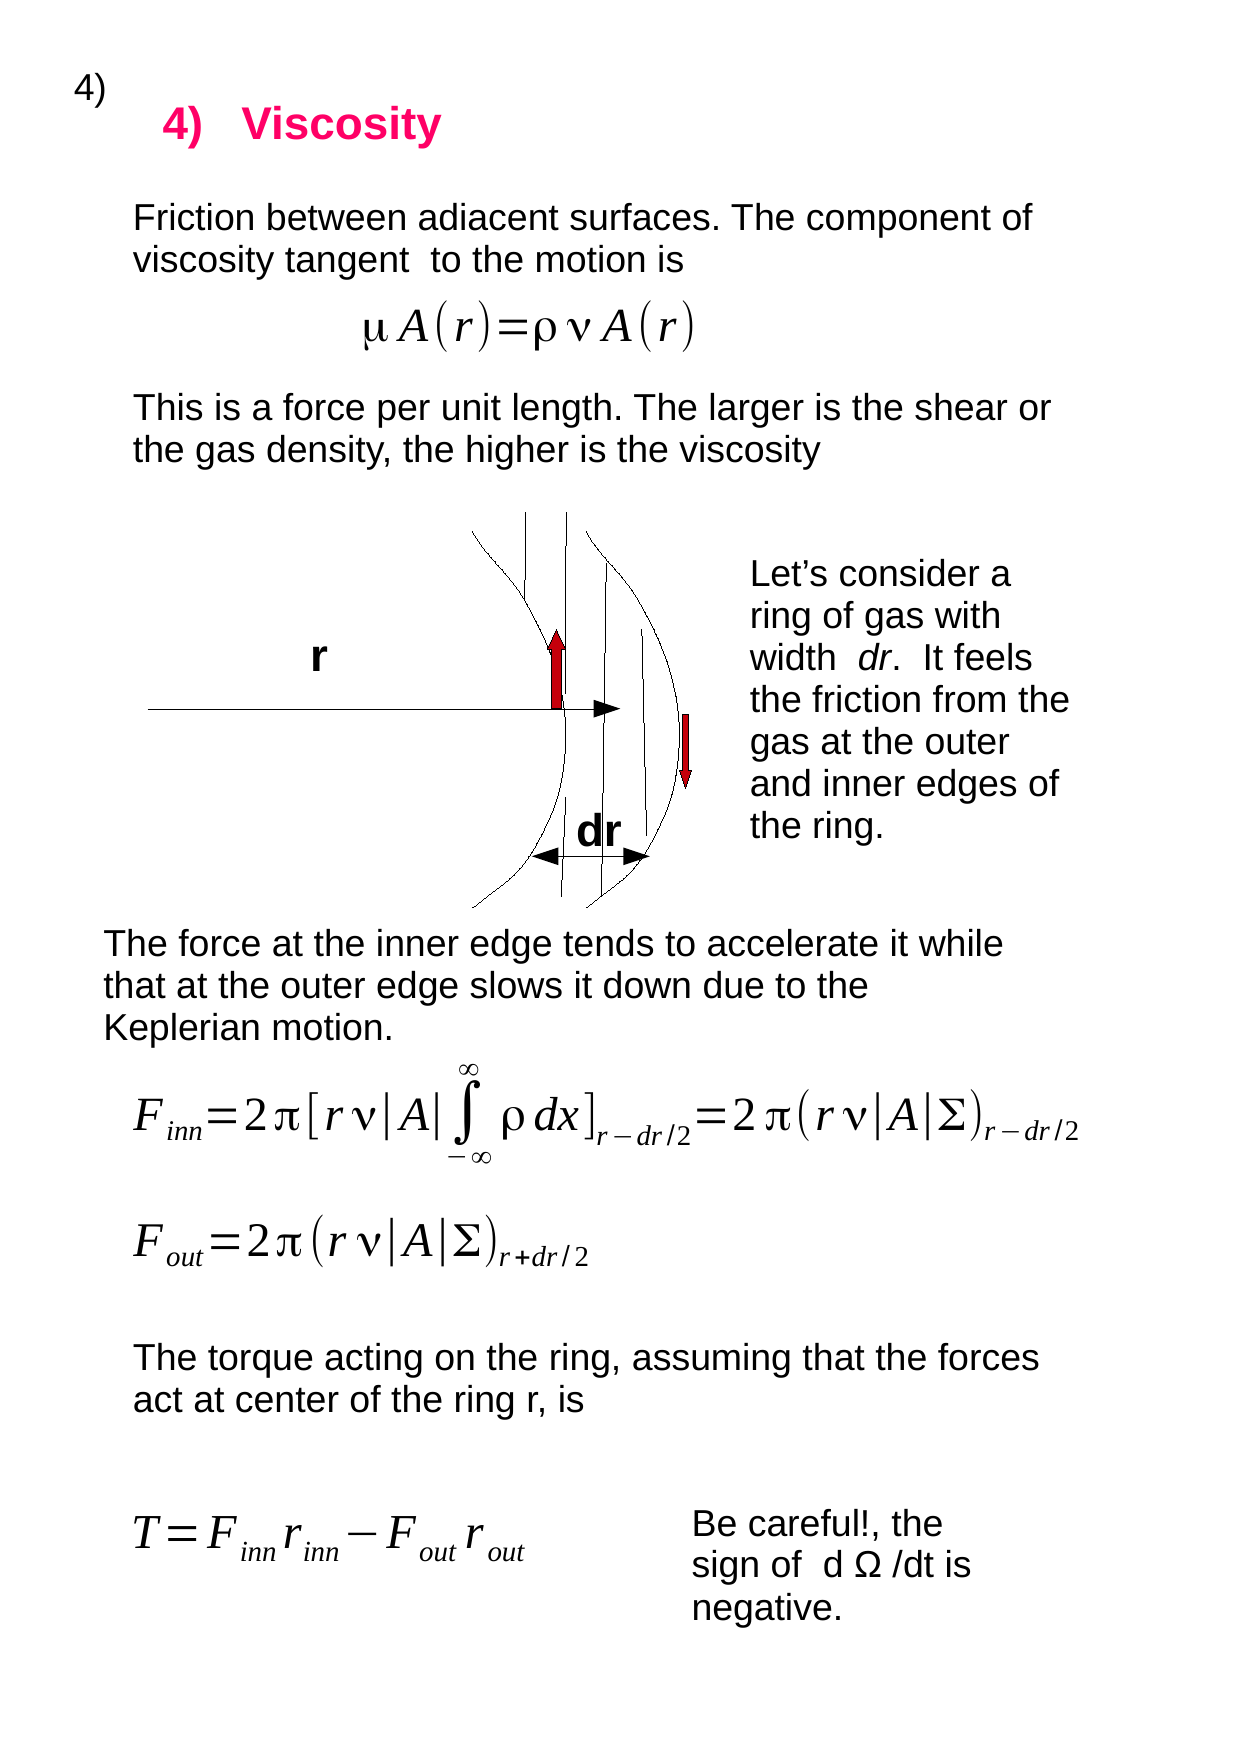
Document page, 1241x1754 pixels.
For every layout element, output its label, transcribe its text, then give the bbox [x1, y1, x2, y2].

chart [118, 1062, 1091, 1165]
text_box [679, 714, 692, 789]
text_box Friction between adiacent surfaces. The component of viscosity tangent to the motion is [118, 189, 1094, 289]
chart [118, 1505, 537, 1567]
text_box Be careful!, the sign of d Ω /dt is negative. [676, 1494, 987, 1636]
chart [348, 296, 709, 355]
chart [118, 1210, 600, 1273]
text_box 4) [59, 59, 148, 158]
text_box This is a force per unit length. The larger is the shear or the gas density, the higher is the viscosity [118, 379, 1094, 479]
text_box r [295, 622, 385, 689]
text_box The torque acting on the ring, assuming that the forces act at center of the ring r, is [118, 1328, 1064, 1470]
text_box The force at the inner edge tends to accelerate it while that at the outer edge slows it down due to the Keplerian motion. [88, 915, 1034, 1057]
text_box [547, 629, 566, 709]
text_box 4) Viscosity [148, 90, 916, 157]
text_box Let’s consider a ring of gas with width dr. It feels the friction from the gas at the outer and inner edges of the ring. [735, 545, 1090, 854]
text_box dr [561, 797, 680, 897]
